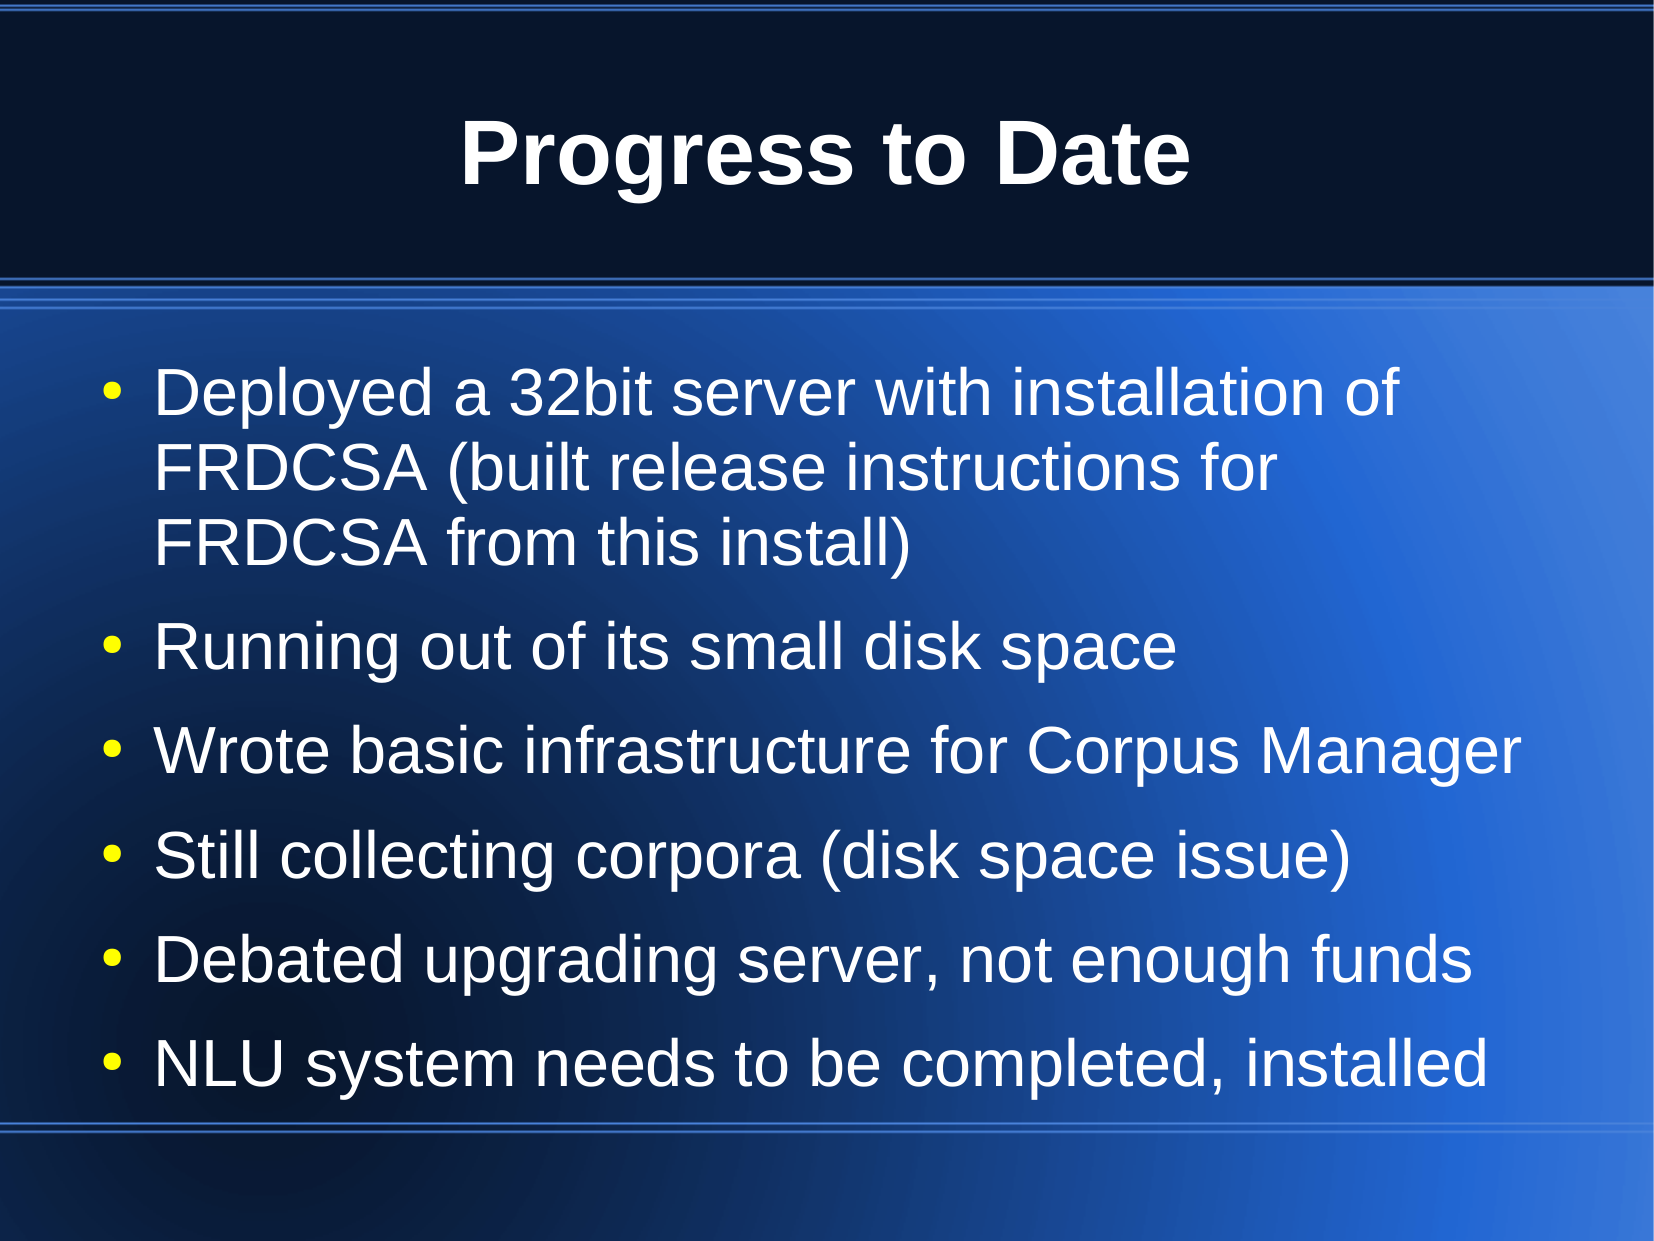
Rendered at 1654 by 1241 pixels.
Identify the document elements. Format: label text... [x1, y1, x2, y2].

list Deployed a 32bit server with installation of FRDCSA (built release instructions for FRDCSA from this install) Running out of its small disk space Wrote basic infrastructure for Corpus Manager Still collecting corpora (disk space issue) Debated upgrading server, not enough funds NLU system needs to be completed, installed [82, 355, 1571, 1159]
title Progress to Date [82, 56, 1571, 250]
picture [0, 0, 1654, 1241]
